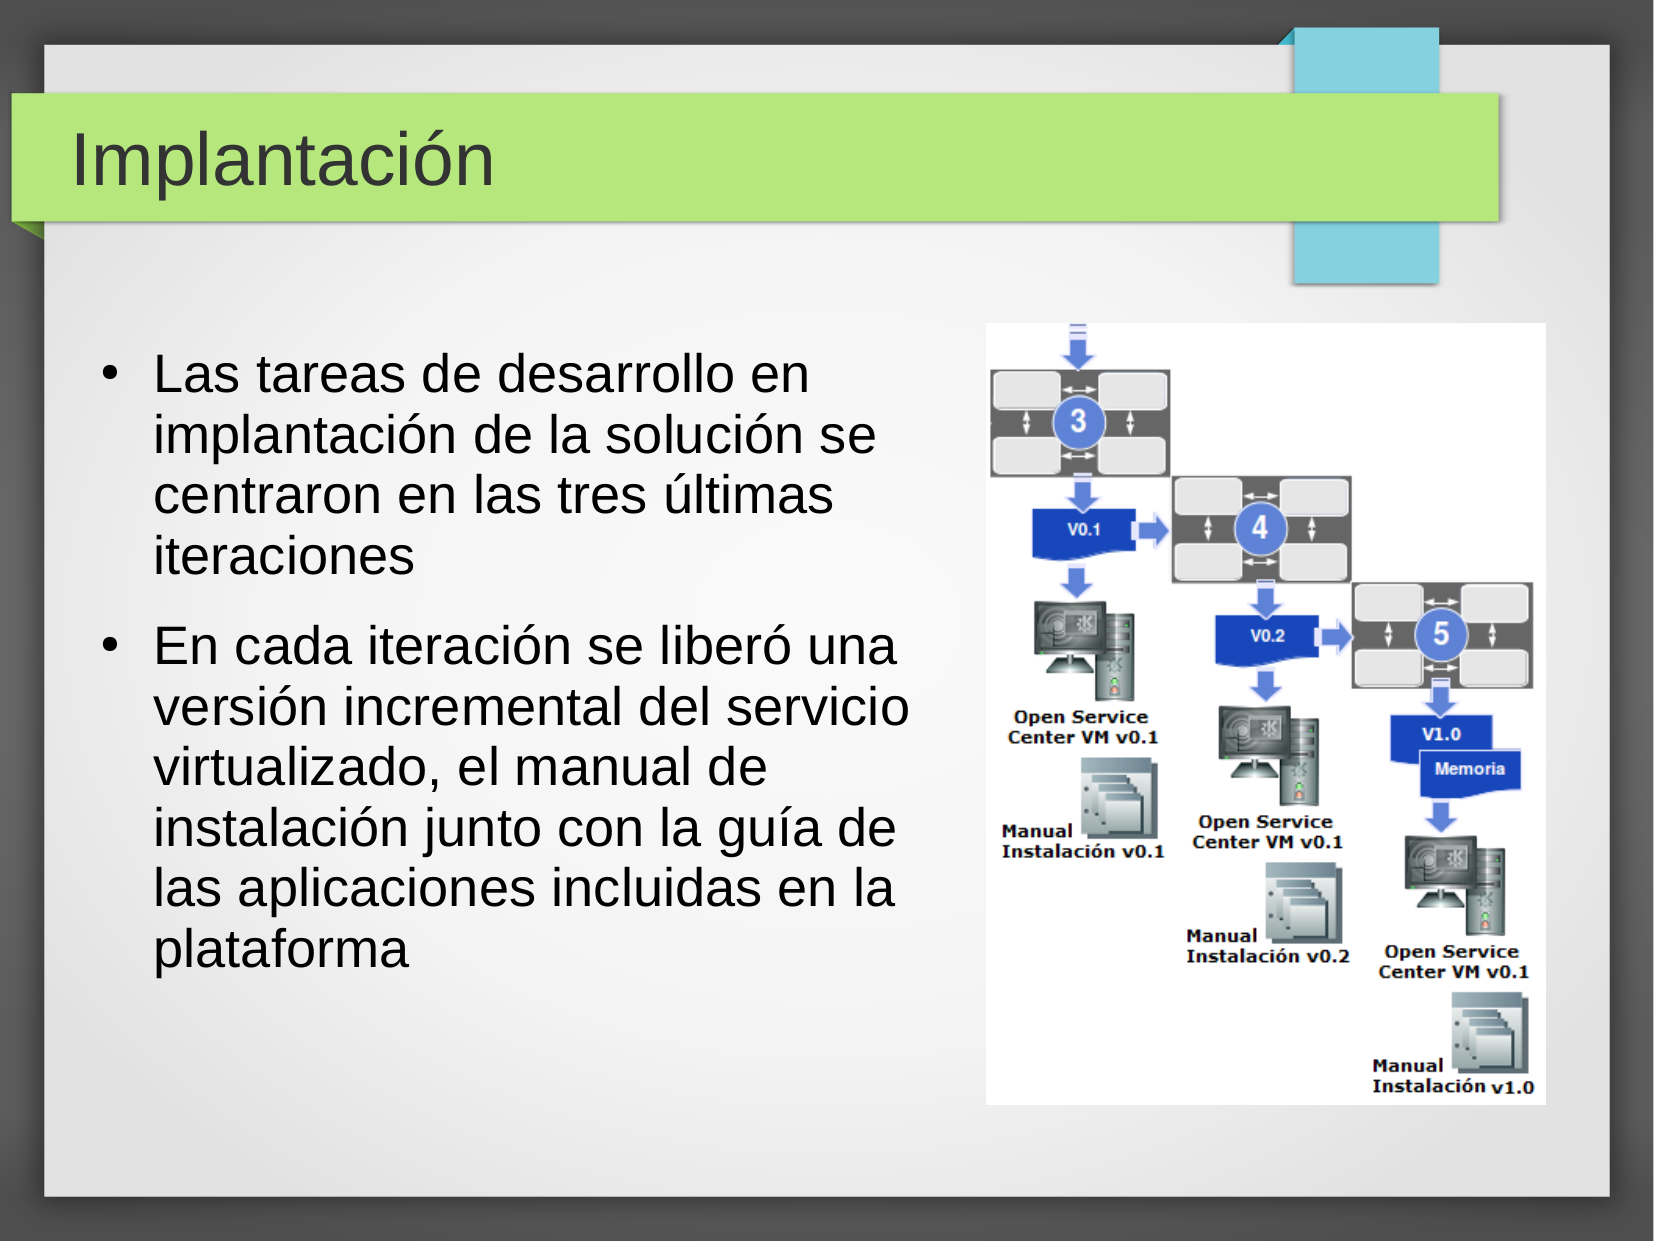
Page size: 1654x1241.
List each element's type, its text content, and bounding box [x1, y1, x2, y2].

title Implantación [70, 106, 1229, 213]
picture [0, 0, 1654, 1241]
list Las tareas de desarrollo en implantación de la solución se centraron en las tres últimas iteraciones En cada iteración se liberó una versión incremental del servicio virtualizado, el manual de instalación junto con la guía de las aplicaciones incluidas en la plataforma [82, 343, 957, 1063]
